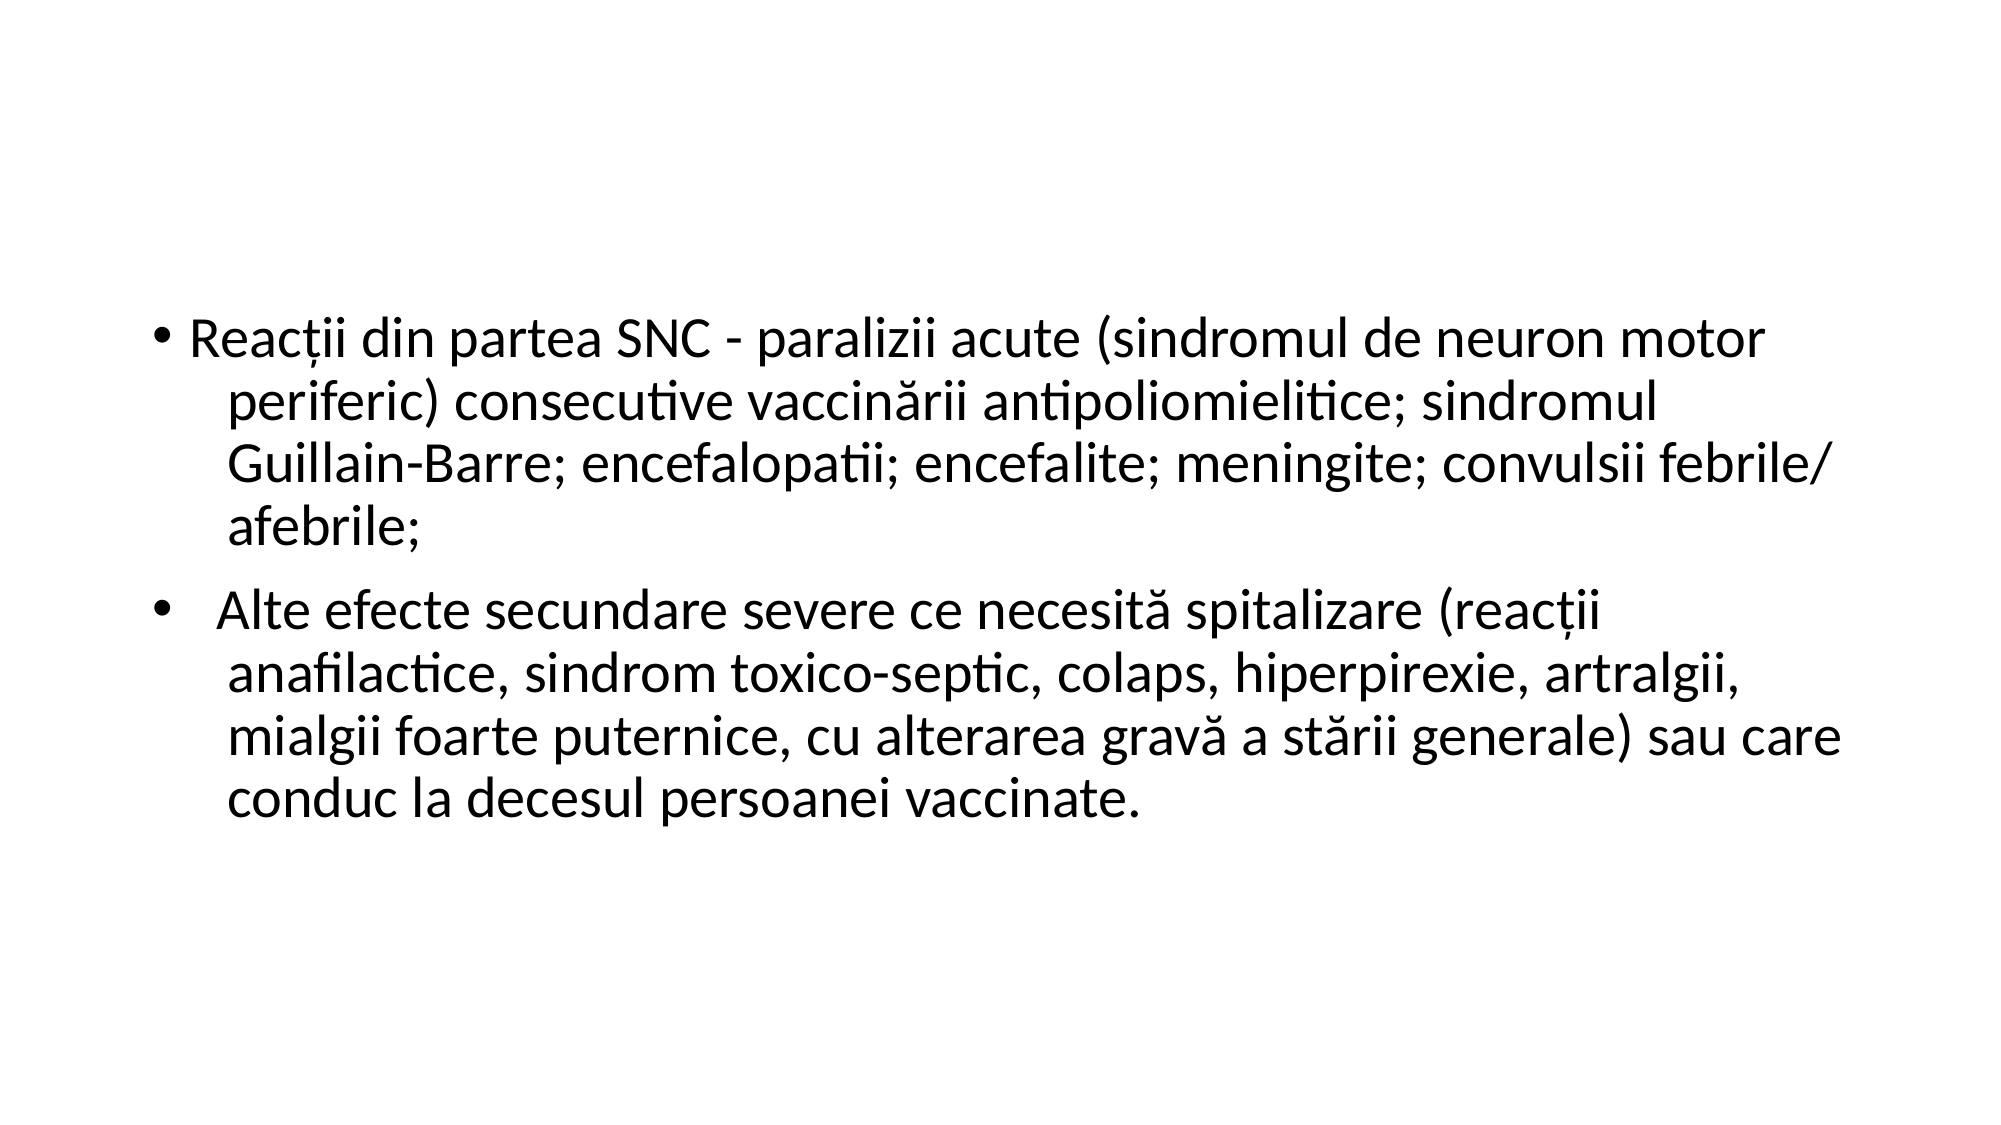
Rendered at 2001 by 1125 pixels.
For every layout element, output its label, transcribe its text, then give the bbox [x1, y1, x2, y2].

list Reacţii din partea SNC - paralizii acute (sindromul de neuron motor periferic) consecutive vaccinării antipoliomielitice; sindromul Guillain-Barre; encefalopatii; encefalite; meningite; convulsii febrile/ afebrile; Alte efecte secundare severe ce necesită spitalizare (reacţii anafilactice, sindrom toxico-septic, colaps, hiperpirexie, artralgii, mialgii foarte puternice, cu alterarea gravă a stării generale) sau care conduc la decesul persoanei vaccinate. [137, 299, 1863, 1014]
